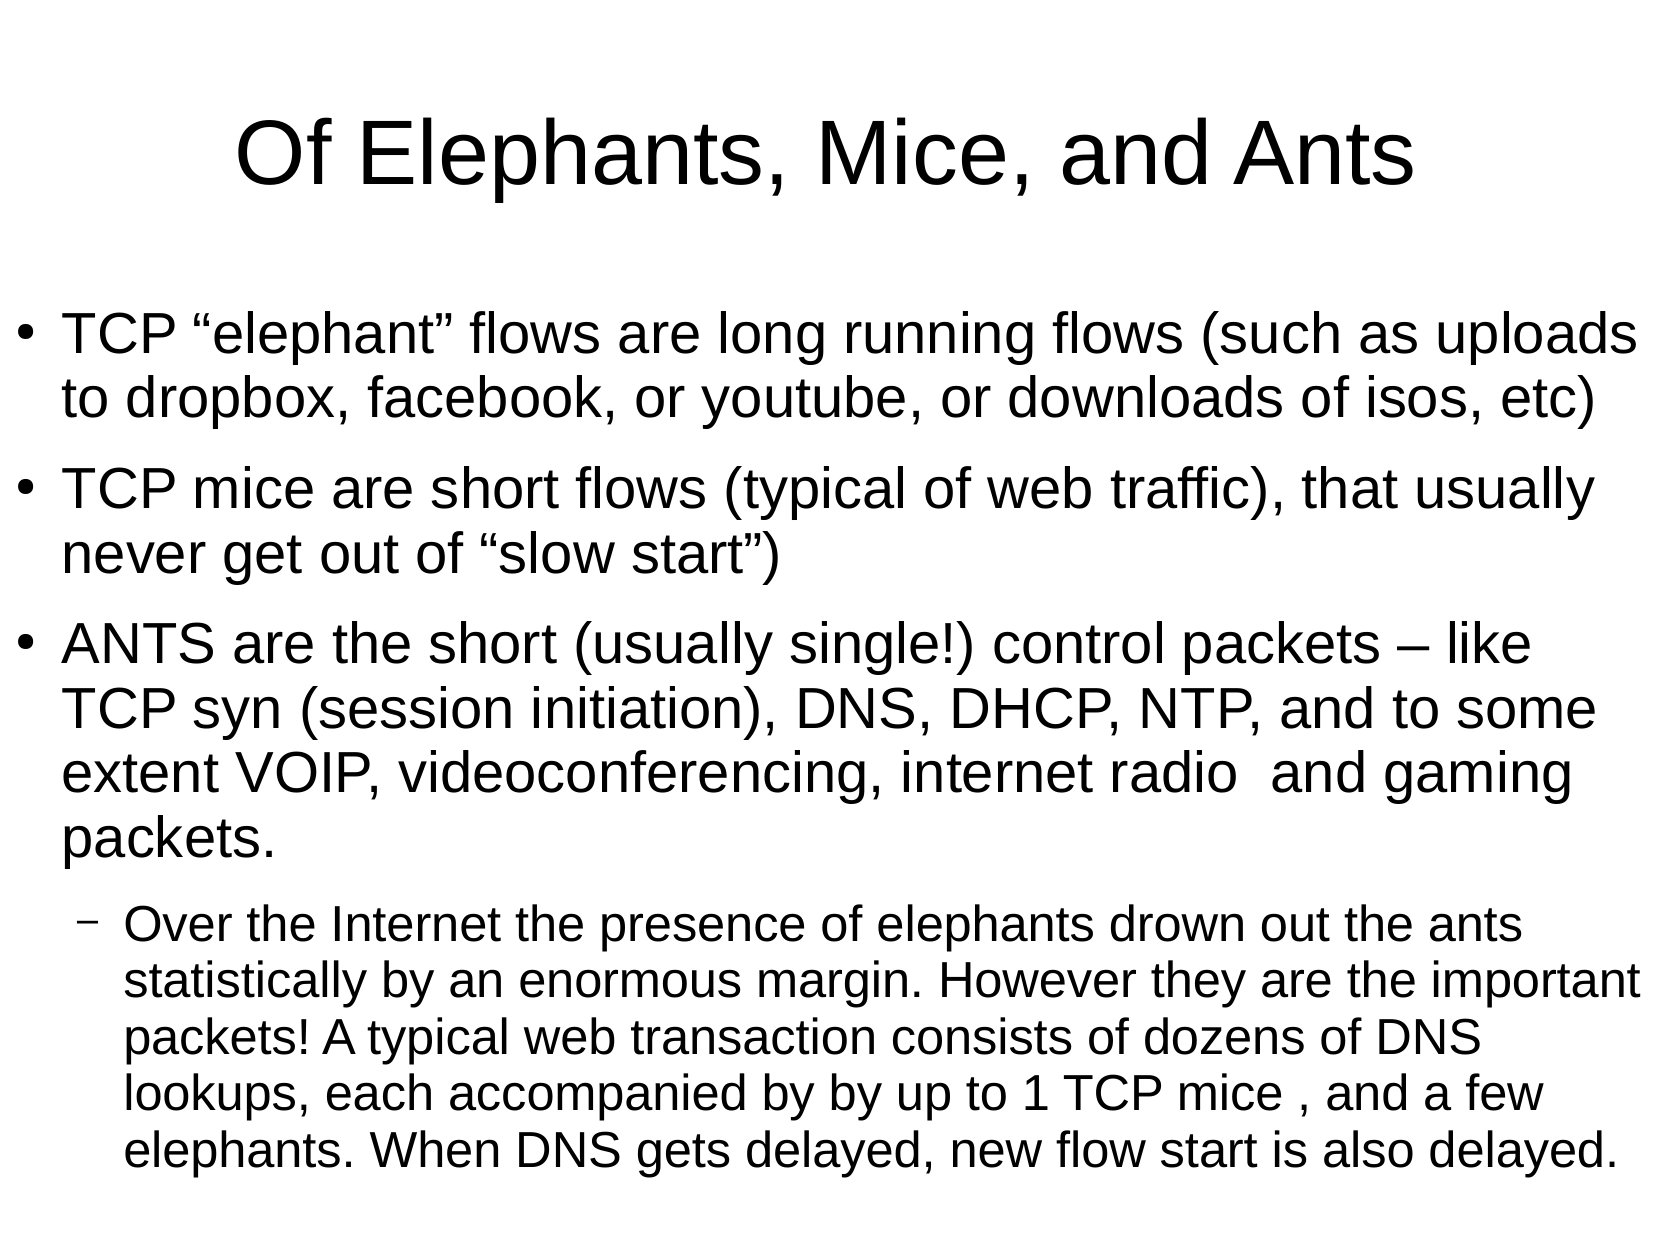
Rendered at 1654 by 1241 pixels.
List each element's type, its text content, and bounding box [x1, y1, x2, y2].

list TCP “elephant” flows are long running flows (such as uploads to dropbox, facebook, or youtube, or downloads of isos, etc) TCP mice are short flows (typical of web traffic), that usually never get out of “slow start”) ANTS are the short (usually single!) control packets – like TCP syn (session initiation), DNS, DHCP, NTP, and to some extent VOIP, videoconferencing, internet radio and gaming packets. Over the Internet the presence of elephants drown out the ants statistically by an enormous margin. However they are the important packets! A typical web transaction consists of dozens of DNS lookups, each accompanied by by up to 1 TCP mice , and a few elephants. When DNS gets delayed, new flow start is also delayed. [0, 300, 1654, 1241]
title Of Elephants, Mice, and Ants [82, 49, 1571, 257]
